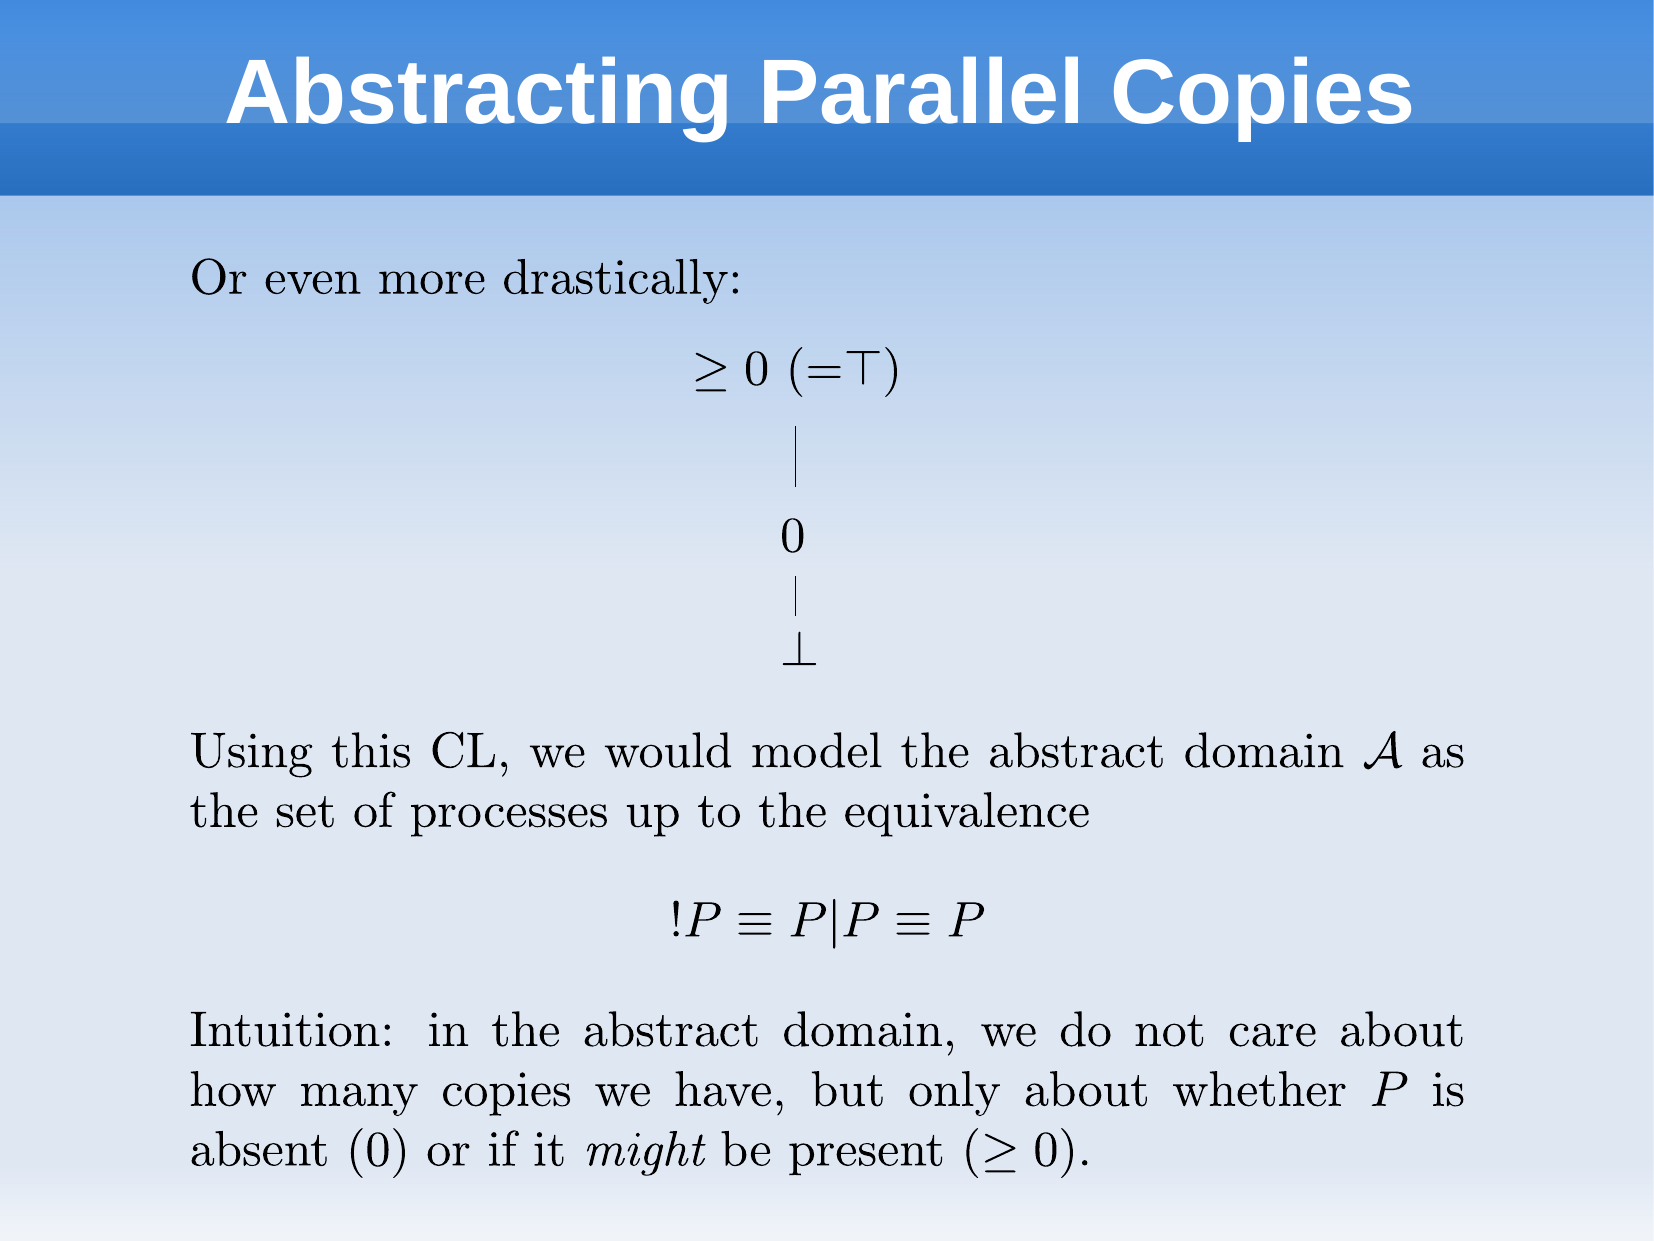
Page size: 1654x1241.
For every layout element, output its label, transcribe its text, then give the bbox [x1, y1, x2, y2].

text_box [189, 730, 1466, 1179]
picture [0, 0, 1654, 1241]
text_box [189, 258, 743, 305]
text_box [780, 518, 806, 553]
text_box [691, 347, 902, 397]
title Abstracting Parallel Copies [76, 0, 1565, 196]
text_box [780, 630, 819, 666]
